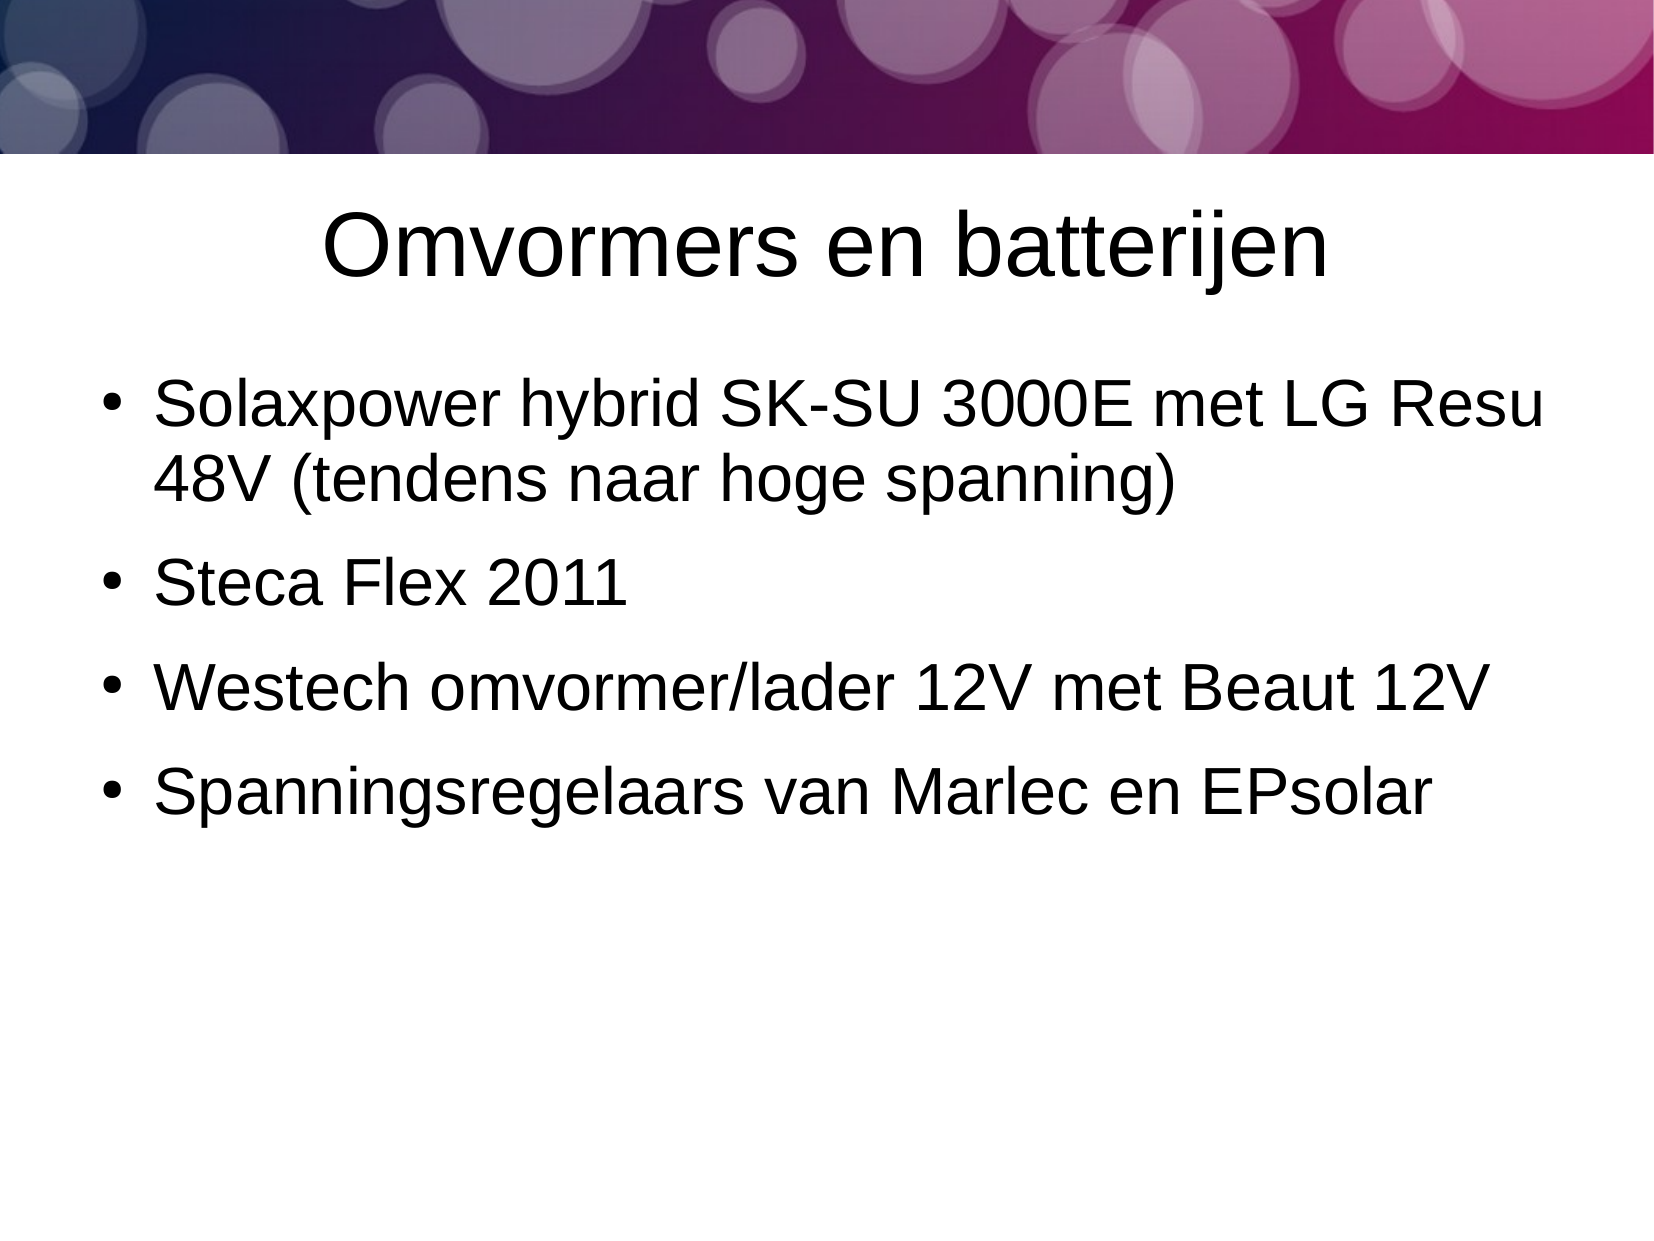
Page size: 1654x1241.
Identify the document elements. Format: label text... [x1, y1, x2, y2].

title Omvormers en batterijen [82, 159, 1571, 331]
picture [0, 0, 1654, 154]
list Solaxpower hybrid SK-SU 3000E met LG Resu 48V (tendens naar hoge spanning) Steca Flex 2011 Westech omvormer/lader 12V met Beaut 12V Spanningsregelaars van Marlec en EPsolar [82, 366, 1571, 1087]
